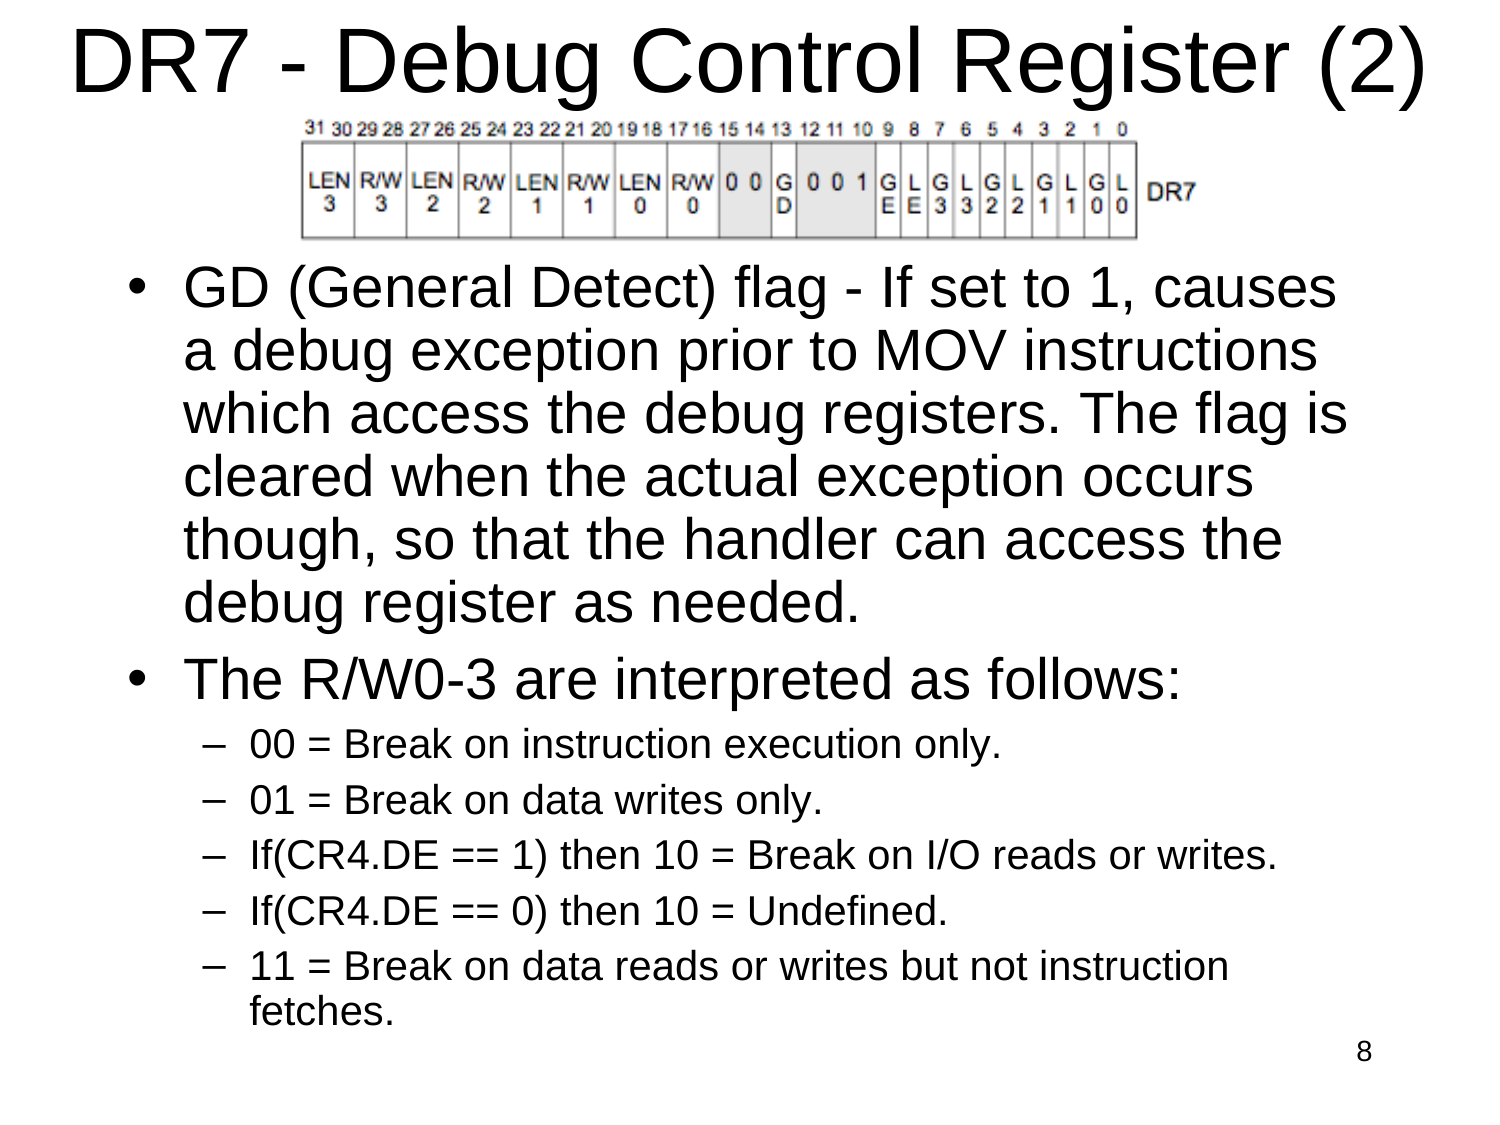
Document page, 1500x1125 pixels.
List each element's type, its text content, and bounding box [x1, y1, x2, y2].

picture [283, 112, 1213, 250]
list GD (General Detect) flag - If set to 1, causes a debug exception prior to MOV instructions which access the debug registers. The flag is cleared when the actual exception occurs though, so that the handler can access the debug register as needed. The R/W0-3 are interpreted as follows: 00 = Break on instruction execution only. 01 = Break on data writes only. If(CR4.DE == 1) then 10 = Break on I/O reads or writes. If(CR4.DE == 0) then 10 = Undefined. 11 = Break on data reads or writes but not instruction fetches. [112, 249, 1388, 1043]
text_box <number> [1074, 1043, 1388, 1101]
title DR7 - Debug Control Register (2) [0, 0, 1500, 150]
